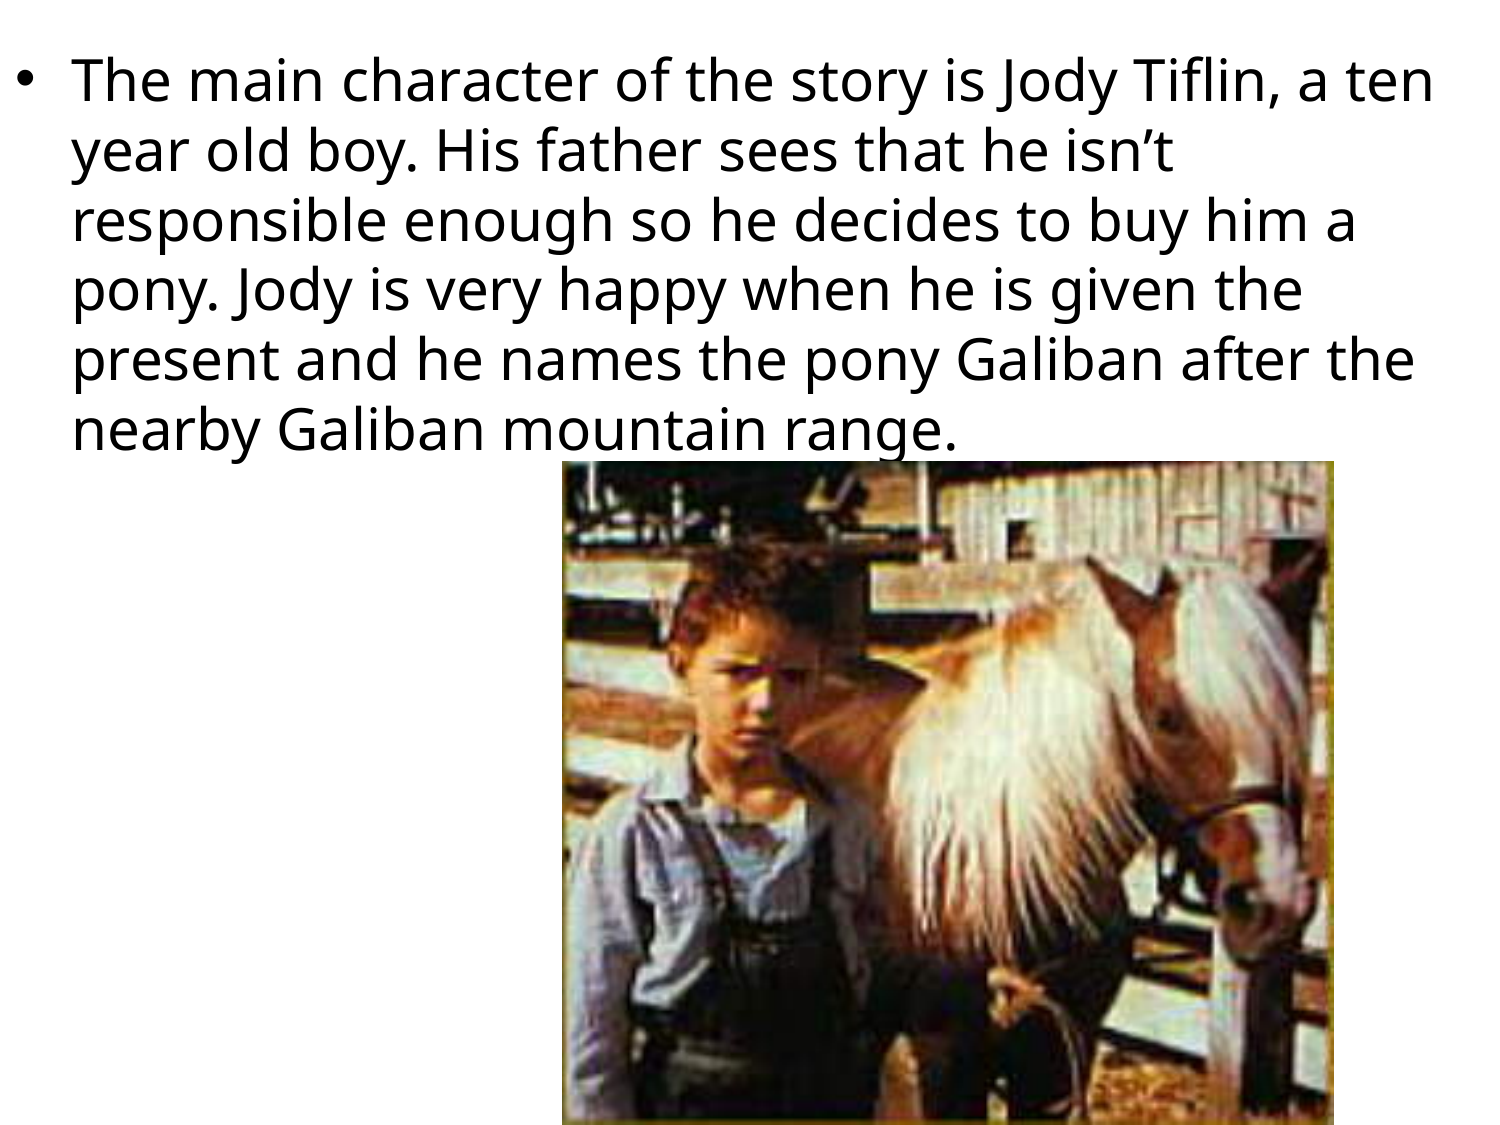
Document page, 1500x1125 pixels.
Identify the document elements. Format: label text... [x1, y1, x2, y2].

picture [562, 461, 1334, 1125]
list The main character of the story is Jody Tiflin, a ten year old boy. His father sees that he isn’t responsible enough so he decides to buy him a pony. Jody is very happy when he is given the present and he names the pony Galiban after the nearby Galiban mountain range. [0, 35, 1500, 762]
